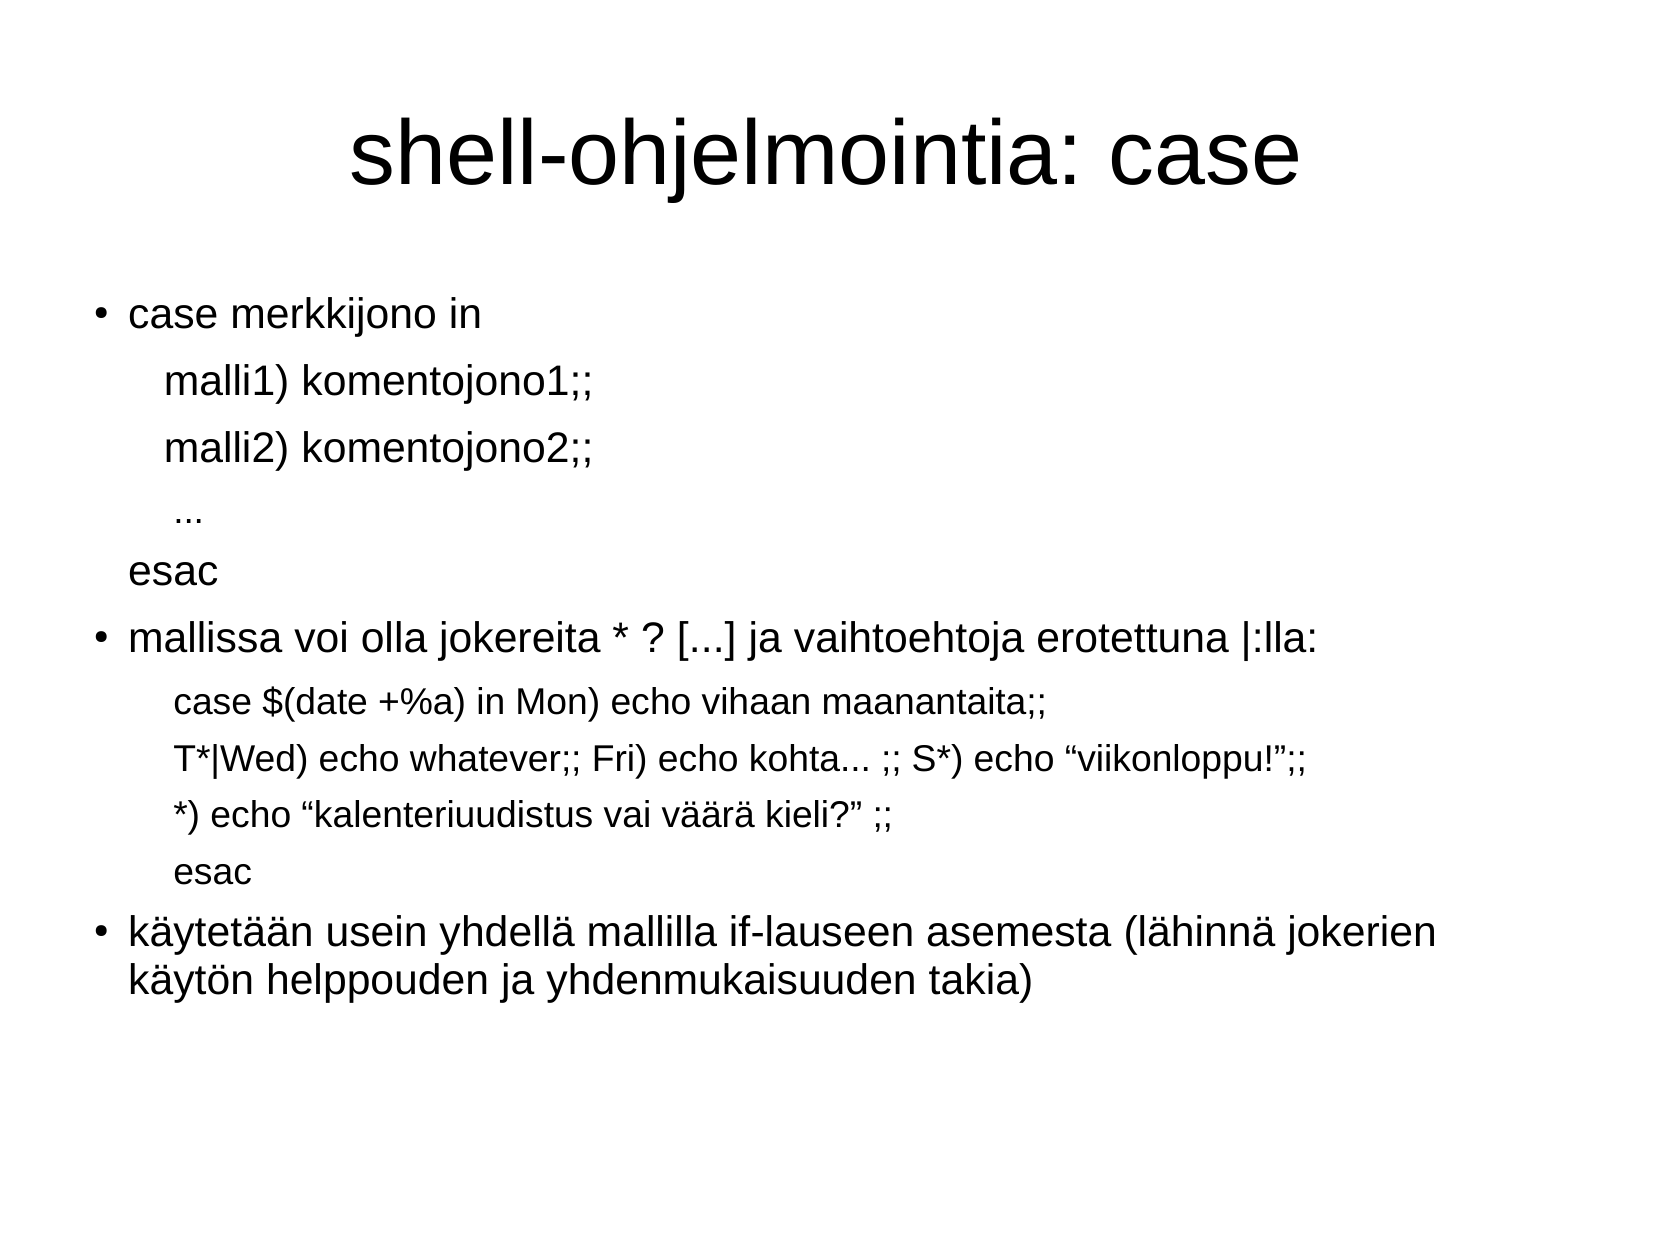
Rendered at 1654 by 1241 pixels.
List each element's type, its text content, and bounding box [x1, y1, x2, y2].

list case merkkijono in malli1) komentojono1;; malli2) komentojono2;; ... esac mallissa voi olla jokereita * ? [...] ja vaihtoehtoja erotettuna |:lla: case $(date +%a) in Mon) echo vihaan maanantaita;; T*|Wed) echo whatever;; Fri) echo kohta... ;; S*) echo “viikonloppu!”;; *) echo “kalenteriuudistus vai väärä kieli?” ;; esac käytetään usein yhdellä mallilla if-lauseen asemesta (lähinnä jokerien käytön helppouden ja yhdenmukaisuuden takia) [82, 290, 1571, 1010]
title shell-ohjelmointia: case [82, 49, 1571, 257]
